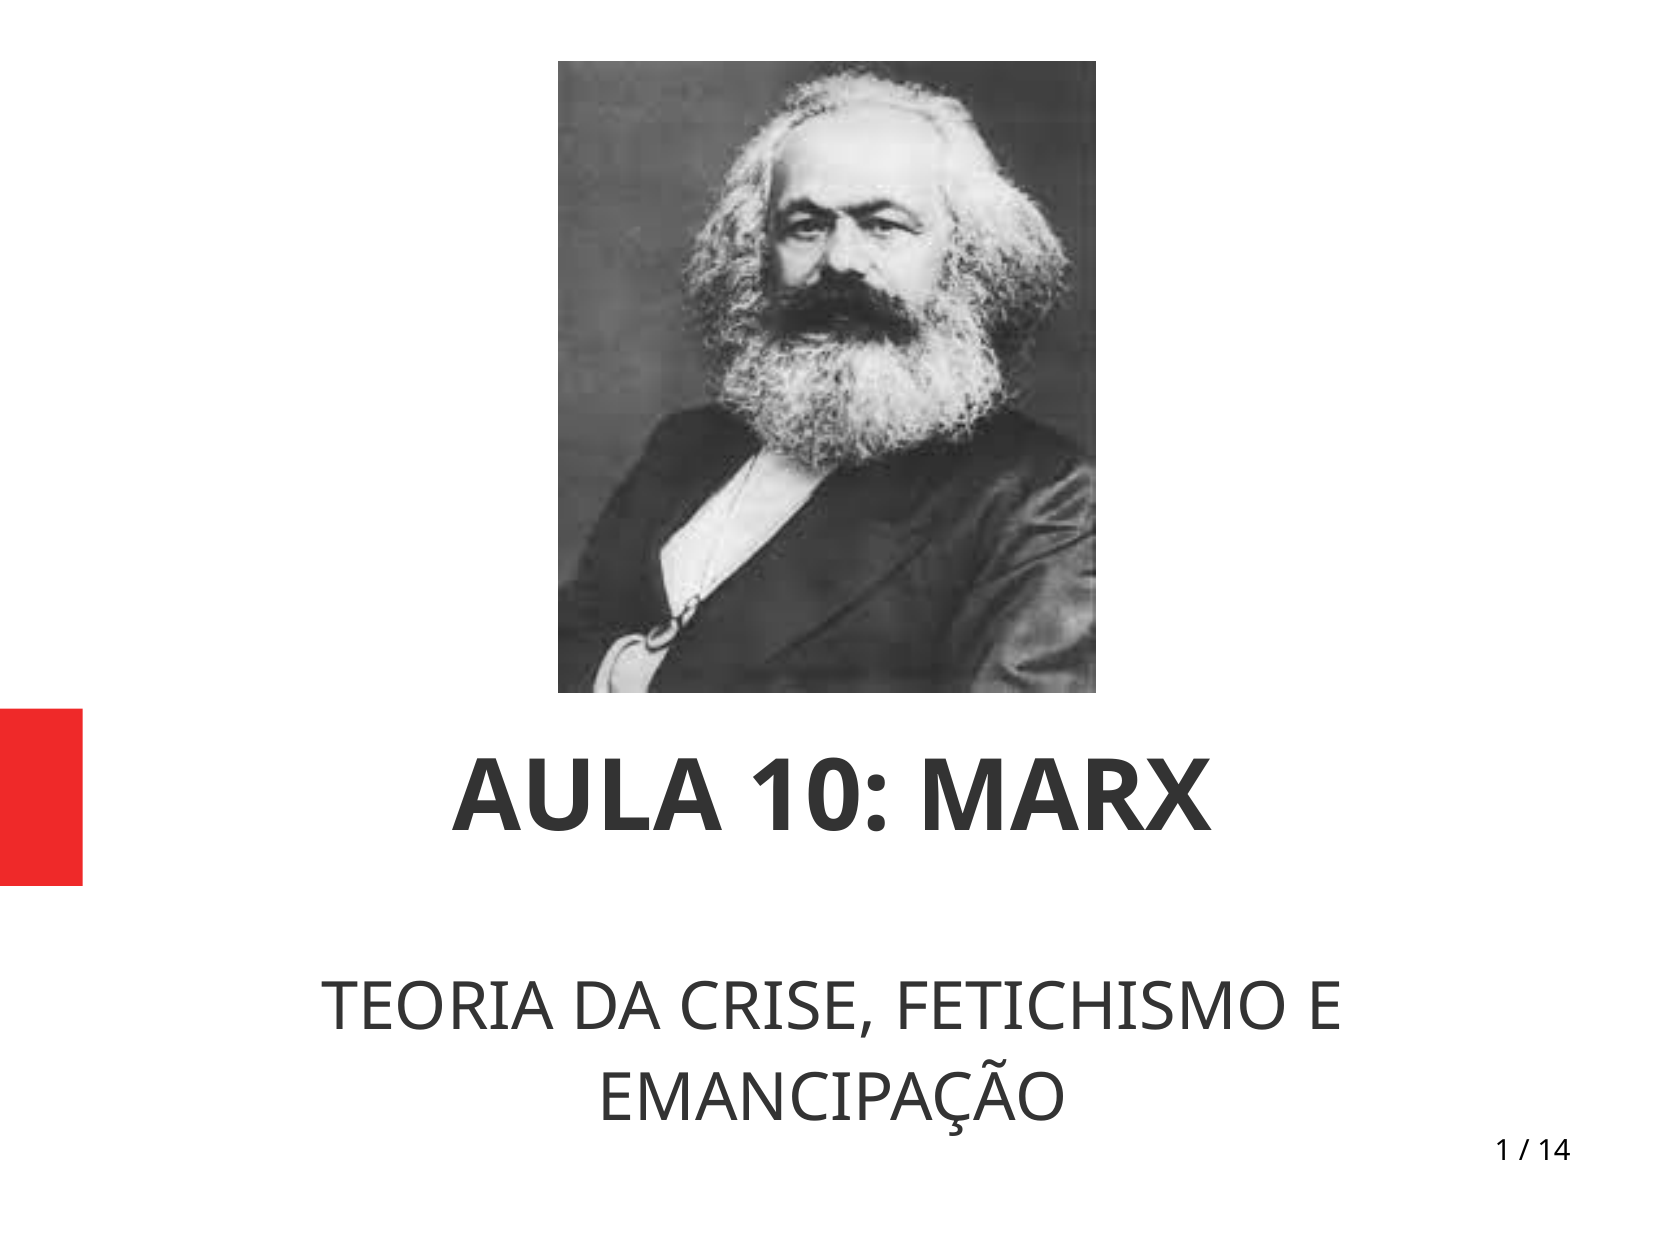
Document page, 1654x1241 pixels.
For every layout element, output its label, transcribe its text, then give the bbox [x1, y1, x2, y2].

title AULA 10: MARX [129, 655, 1536, 928]
picture [558, 61, 1096, 693]
subtitle TEORIA DA CRISE, FETICHISMO E EMANCIPAÇÃO [129, 968, 1536, 1130]
